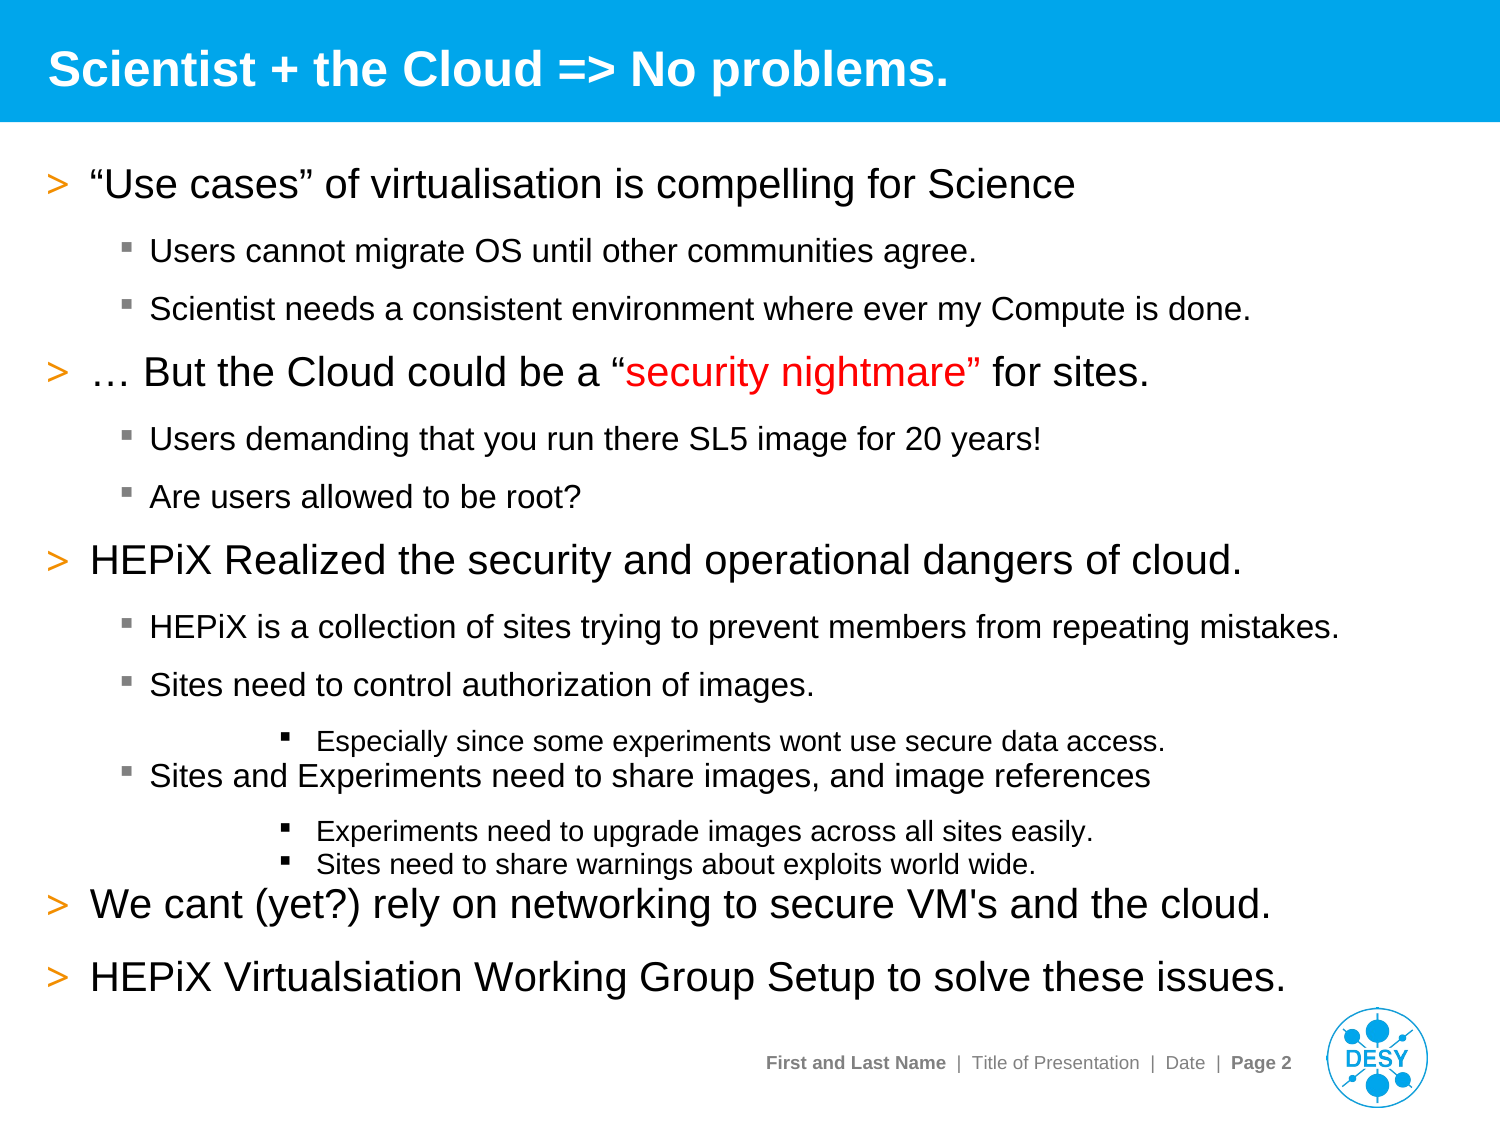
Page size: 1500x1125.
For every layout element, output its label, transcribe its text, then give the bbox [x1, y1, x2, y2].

list “Use cases” of virtualisation is compelling for Science Users cannot migrate OS until other communities agree. Scientist needs a consistent environment where ever my Compute is done. … But the Cloud could be a “security nightmare” for sites. Users demanding that you run there SL5 image for 20 years! Are users allowed to be root? HEPiX Realized the security and operational dangers of cloud. HEPiX is a collection of sites trying to prevent members from repeating mistakes. Sites need to control authorization of images. Especially since some experiments wont use secure data access. Sites and Experiments need to share images, and image references Experiments need to upgrade images across all sites easily. Sites need to share warnings about exploits world wide. We cant (yet?) rely on networking to secure VM's and the cloud. HEPiX Virtualsiation Working Group Setup to solve these issues. [46, 160, 1444, 1000]
picture [1326, 1007, 1428, 1108]
title Scientist + the Cloud => No problems. [47, 24, 1446, 114]
